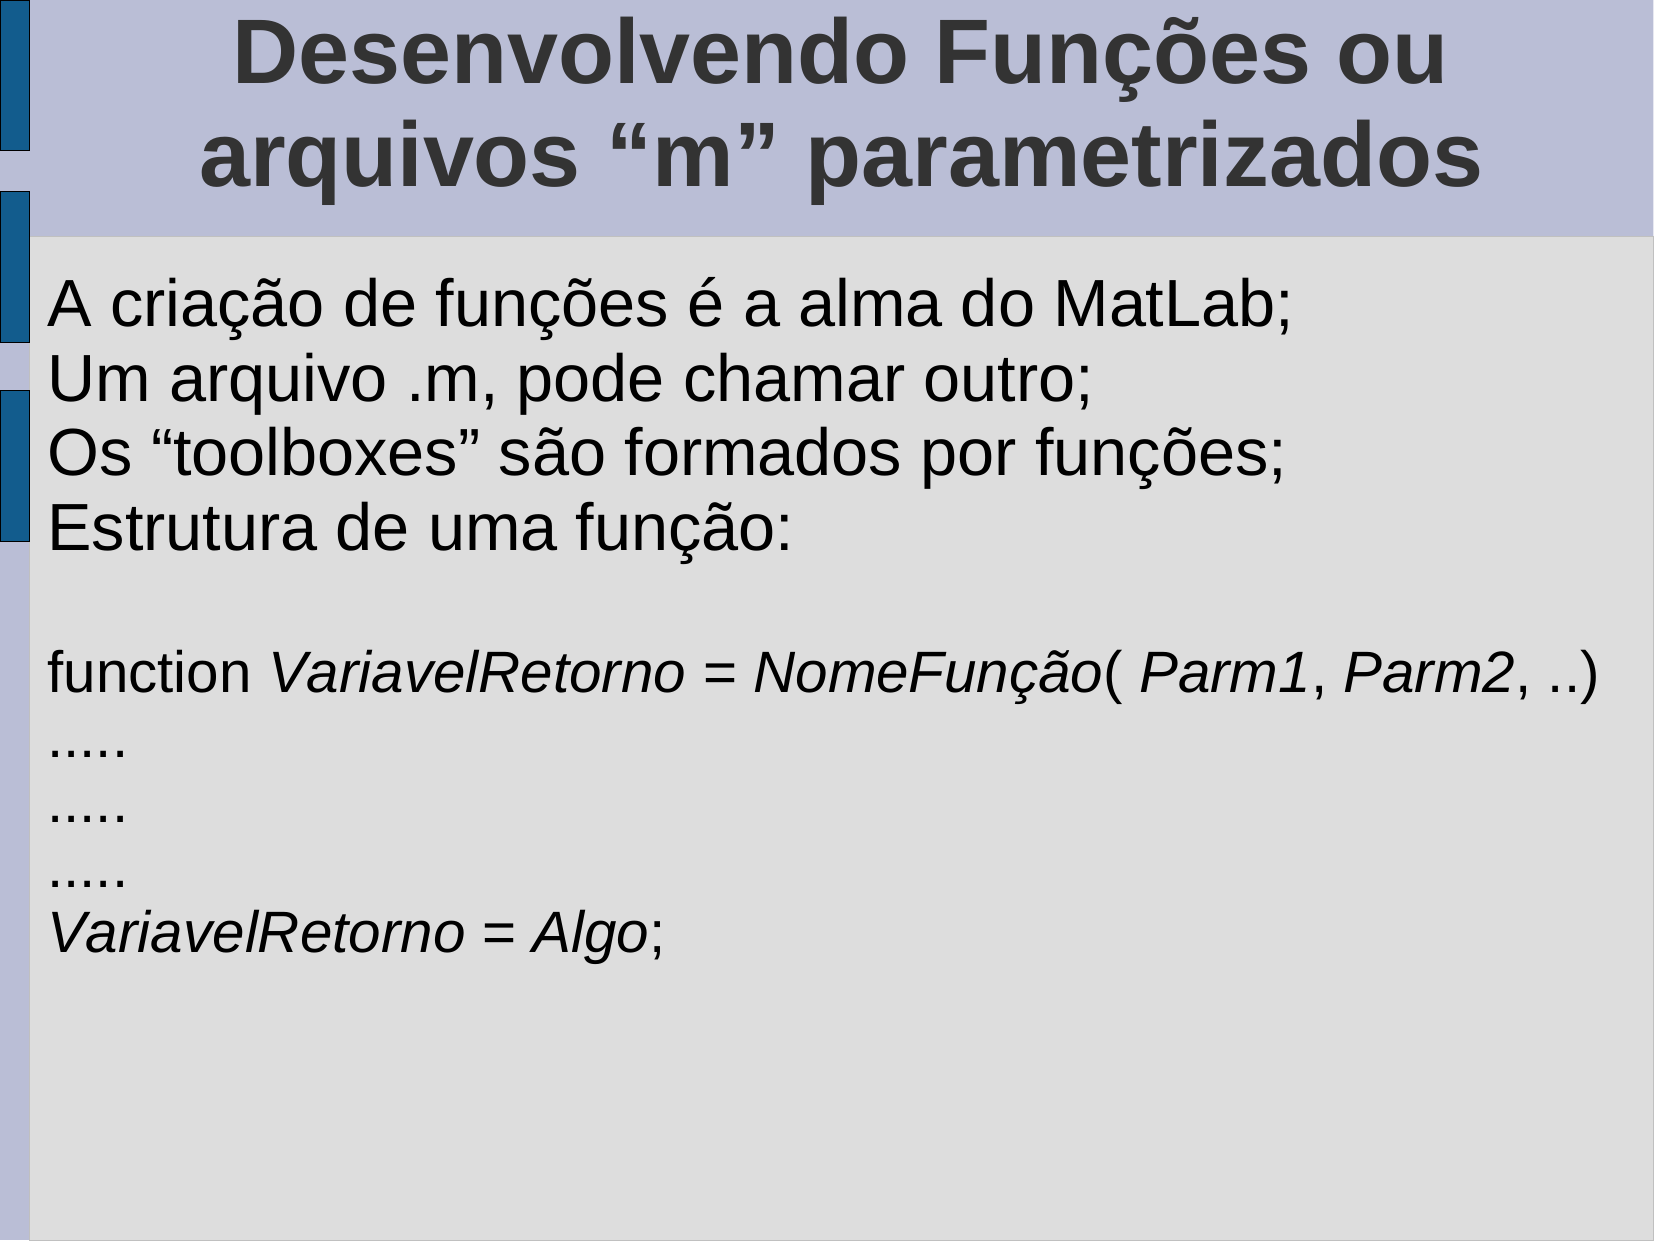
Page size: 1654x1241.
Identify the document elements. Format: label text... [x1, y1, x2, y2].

title Desenvolvendo Funções ou arquivos “m” parametrizados [29, 1, 1654, 207]
list A criação de funções é a alma do MatLab; Um arquivo .m, pode chamar outro; Os “toolboxes” são formados por funções; Estrutura de uma função: function VariavelRetorno = NomeFunção( Parm1, Parm2, ..) ..... ..... ..... VariavelRetorno = Algo; [29, 265, 1654, 1196]
